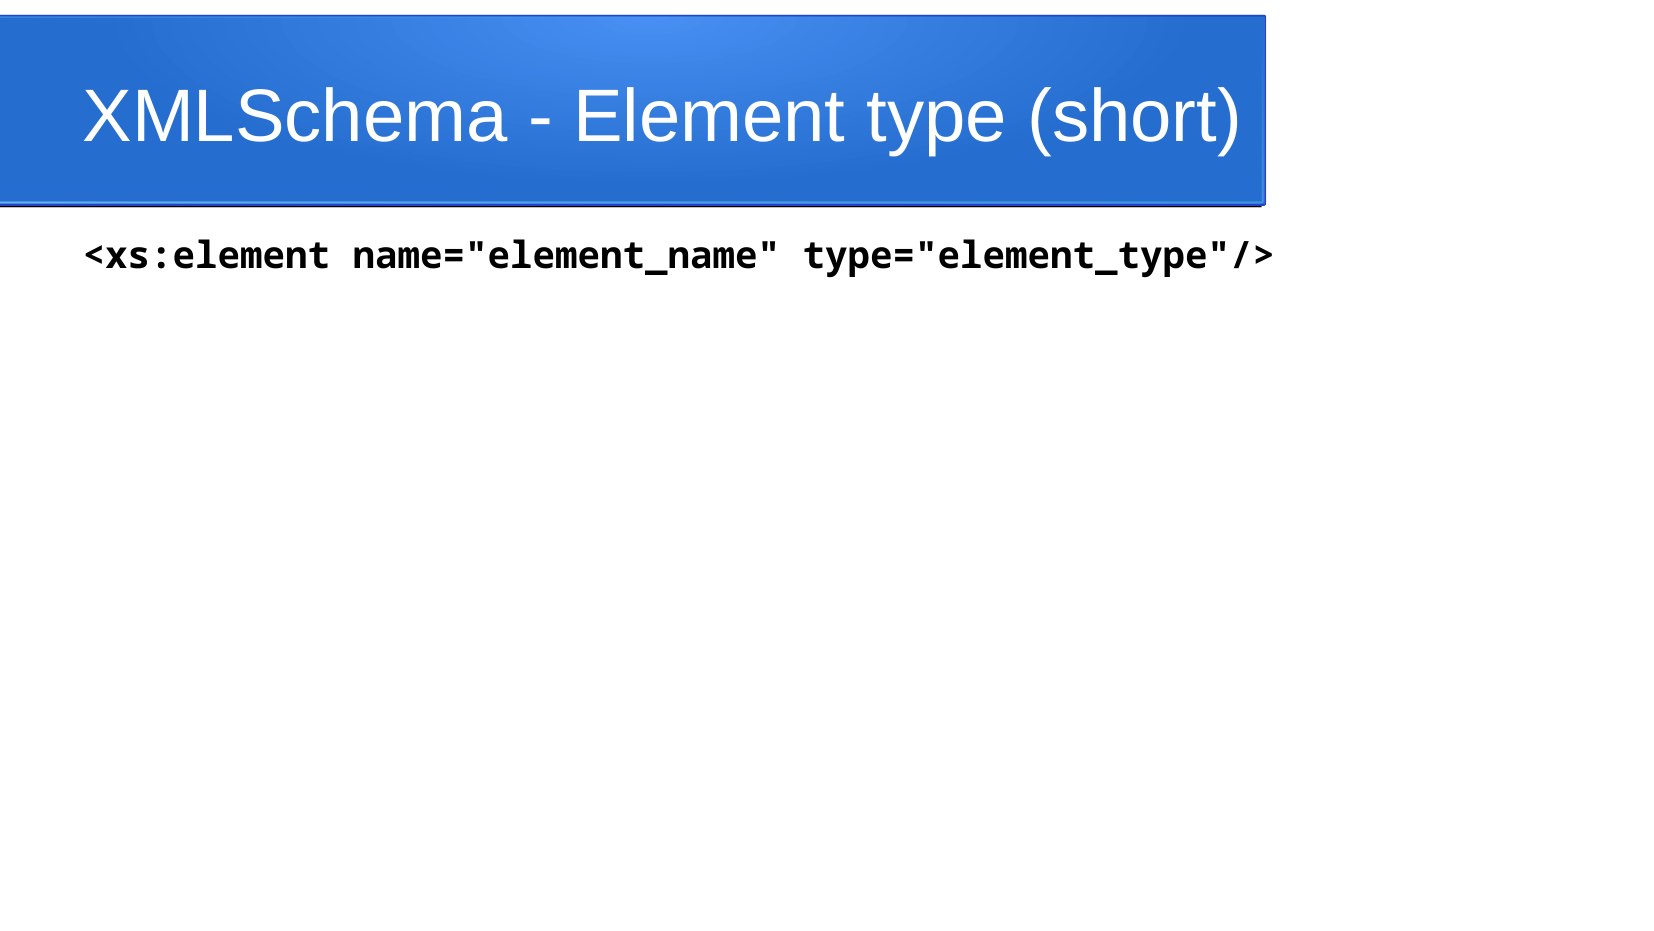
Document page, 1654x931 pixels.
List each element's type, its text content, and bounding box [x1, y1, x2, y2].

text_box <xs:element name="element_name" type="element_type"/> [82, 224, 1571, 874]
text_box XMLSchema - Element type (short) [82, 35, 1336, 189]
picture [0, 13, 1269, 211]
